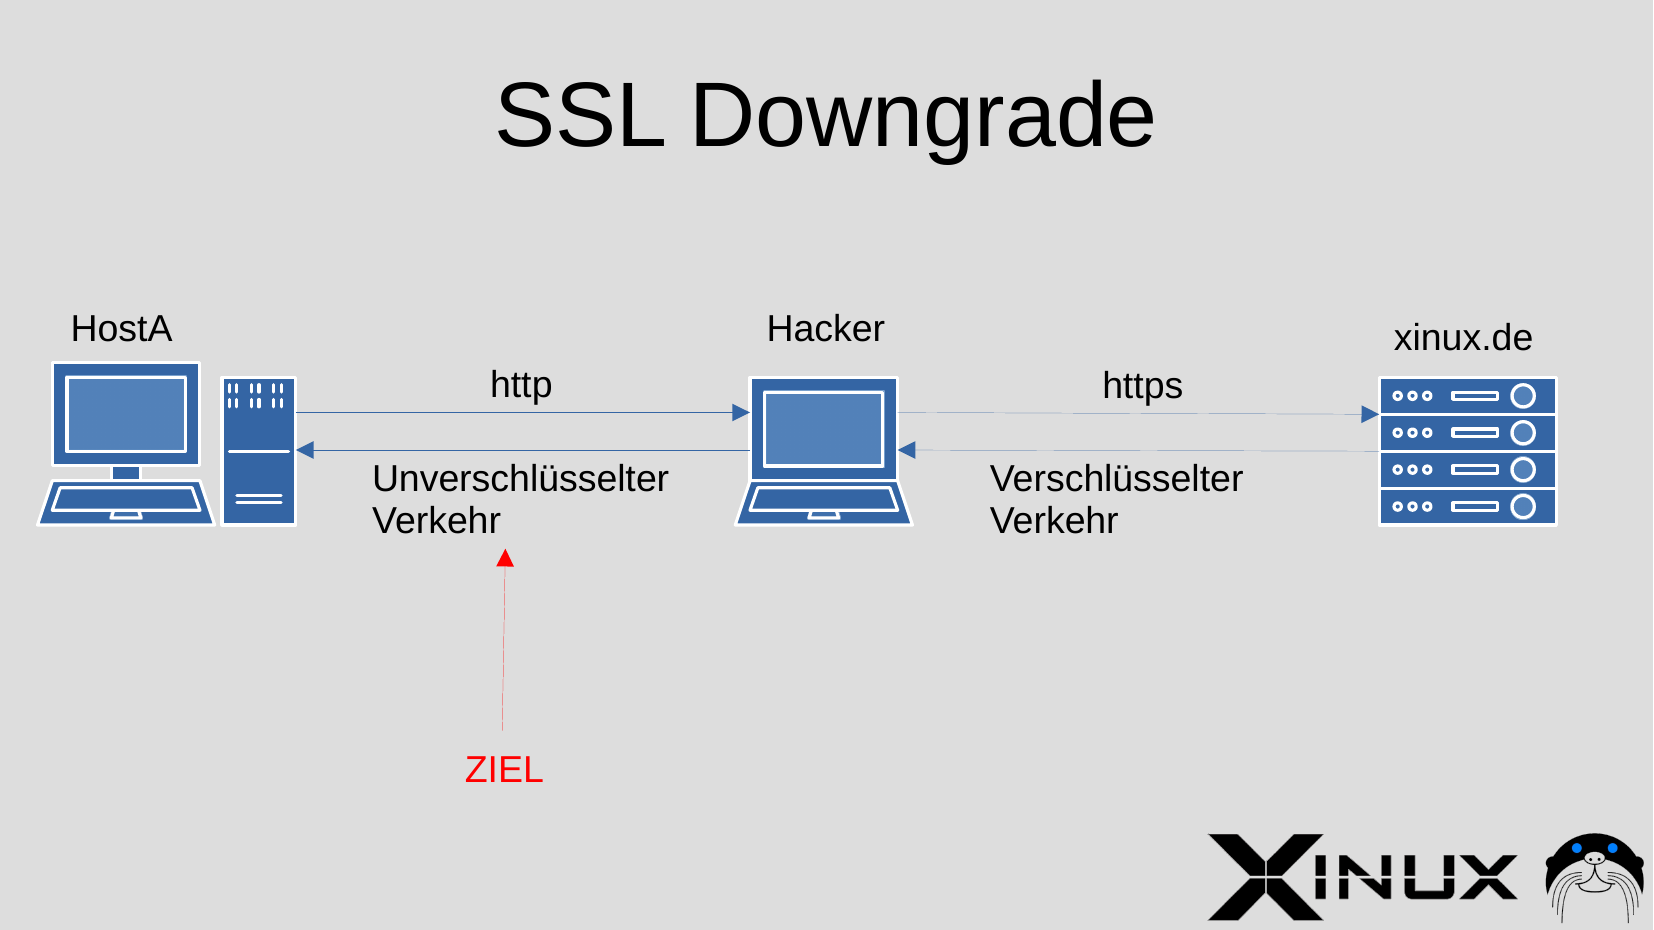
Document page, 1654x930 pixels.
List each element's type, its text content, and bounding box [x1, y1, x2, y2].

text_box Hacker [751, 300, 901, 357]
text_box [735, 377, 913, 526]
text_box [37, 362, 215, 526]
text_box [1379, 377, 1557, 526]
title SSL Downgrade [82, 37, 1571, 193]
text_box xinux.de [1379, 308, 1549, 366]
text_box ZIEL [450, 741, 559, 798]
text_box Verschlüsselter Verkehr [975, 449, 1331, 549]
text_box HostA [55, 300, 188, 357]
text_box http [475, 356, 568, 414]
picture [1200, 824, 1650, 930]
text_box https [1087, 357, 1201, 415]
text_box Unverschlüsselter Verkehr [357, 449, 695, 549]
text_box [222, 377, 296, 525]
